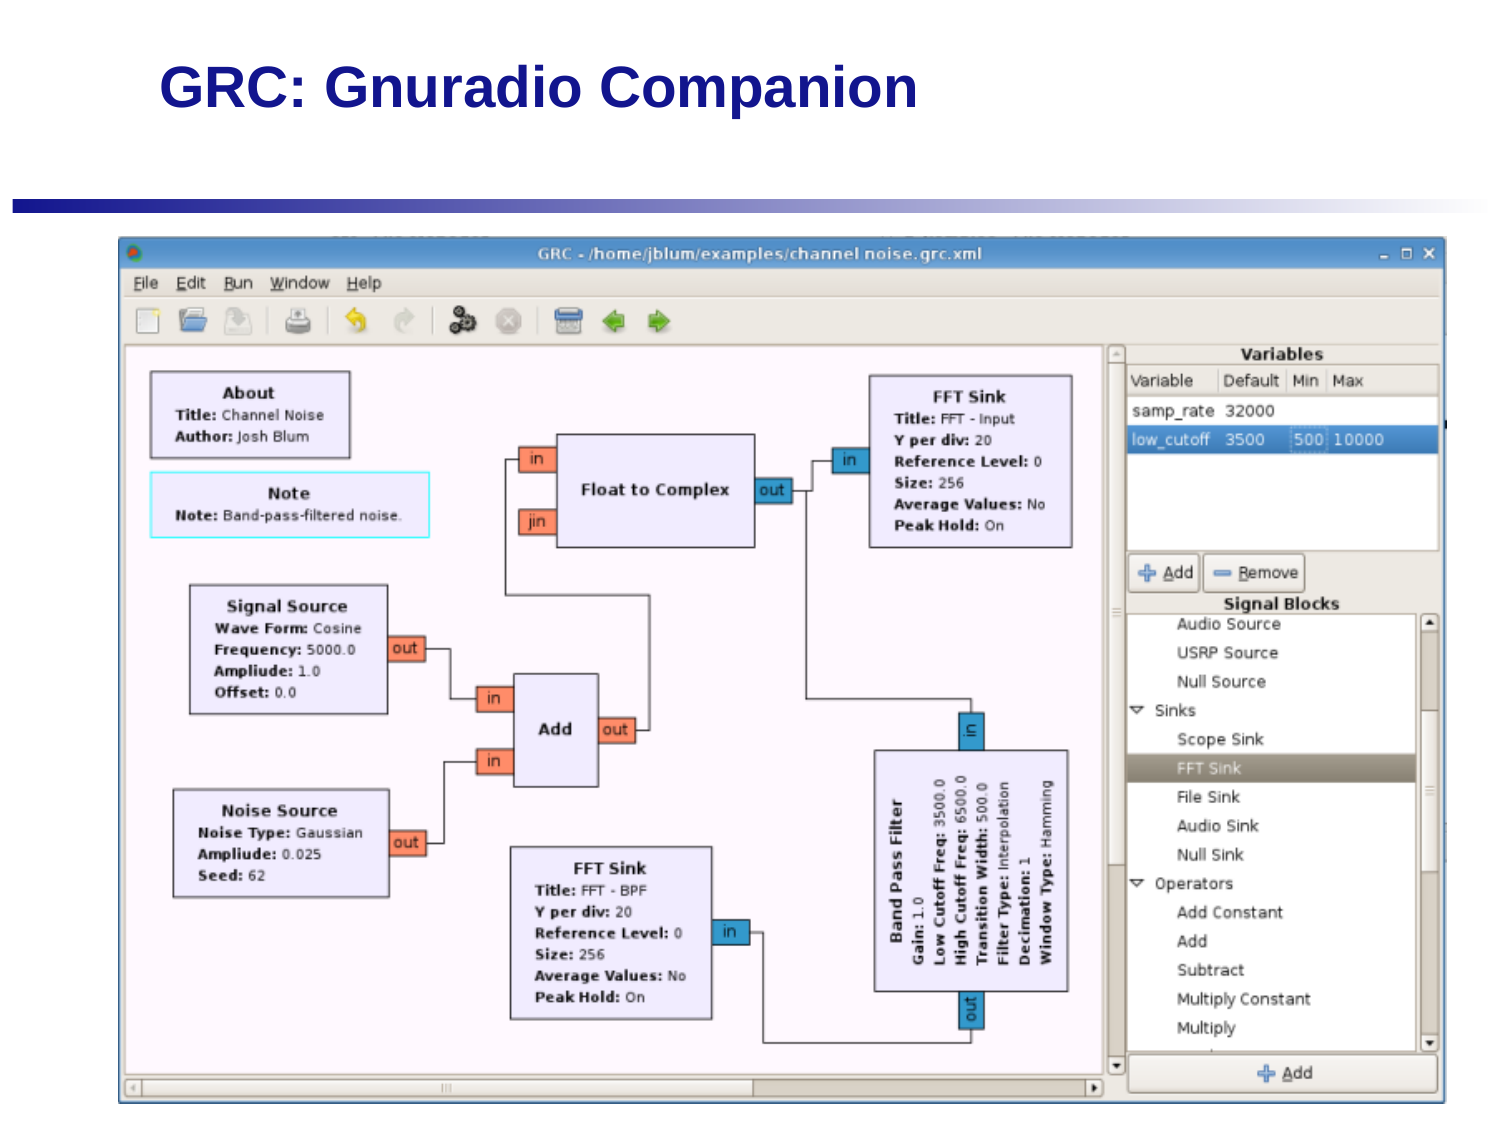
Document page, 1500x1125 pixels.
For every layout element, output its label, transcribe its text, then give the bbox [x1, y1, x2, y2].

title GRC: Gnuradio Companion [159, 0, 1385, 175]
picture [118, 236, 1447, 1104]
